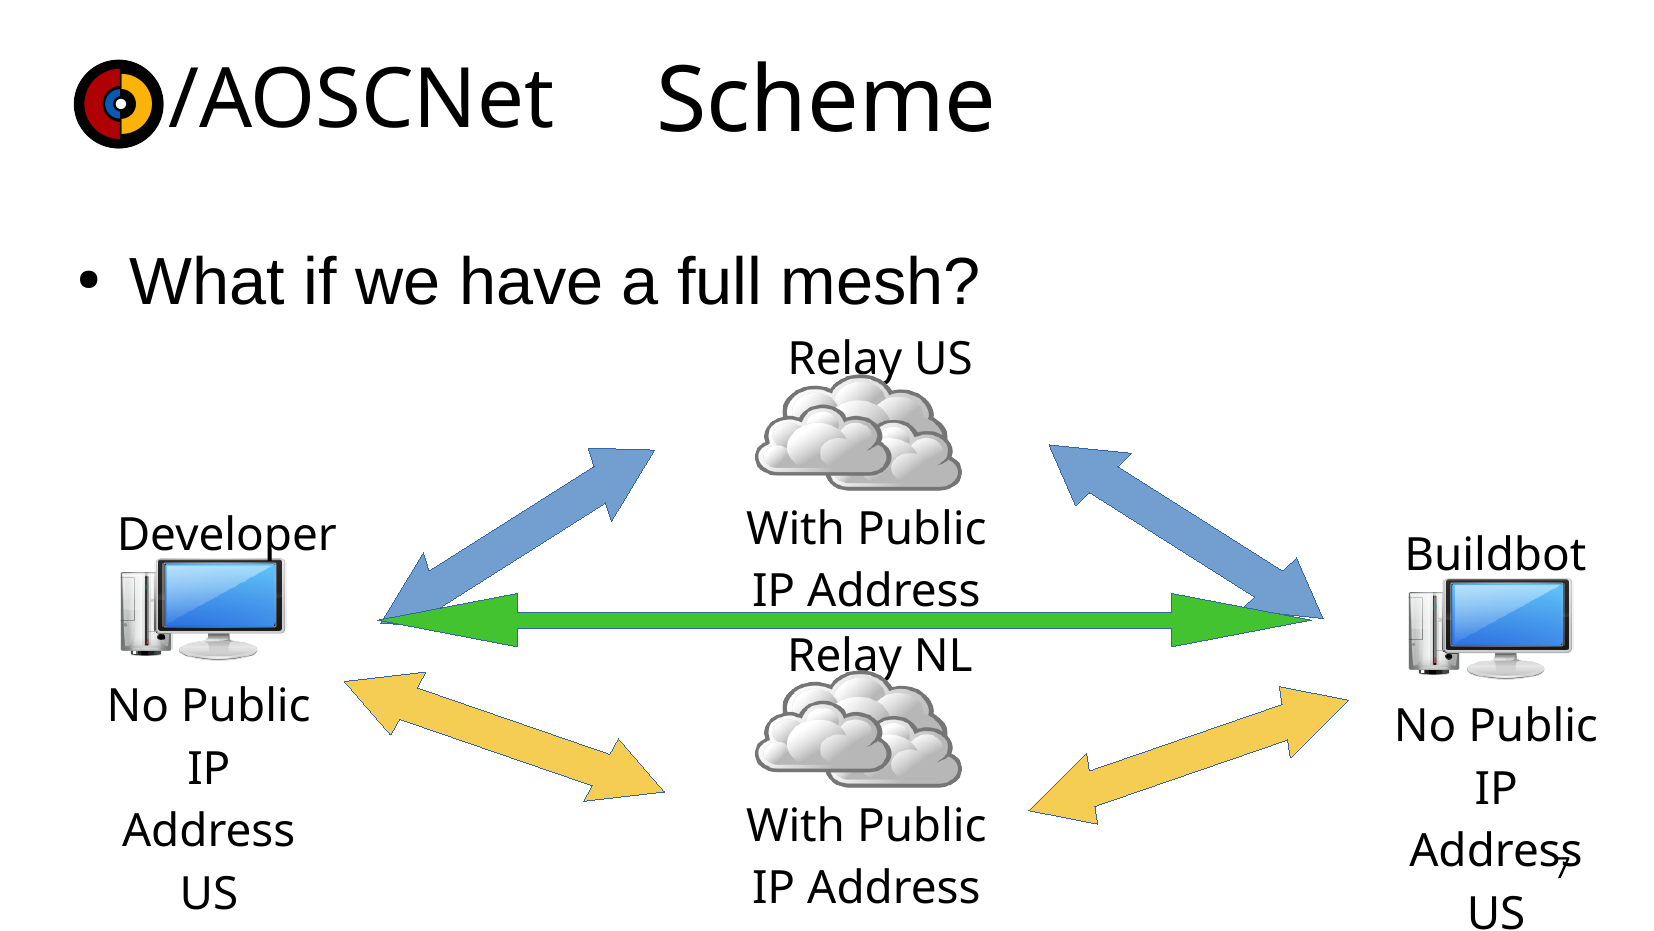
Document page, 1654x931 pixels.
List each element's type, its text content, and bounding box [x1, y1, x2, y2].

picture [744, 670, 998, 802]
text_box [1028, 686, 1349, 825]
picture [1408, 587, 1574, 685]
text_box With Public IP Address [708, 784, 1025, 915]
picture [120, 567, 287, 665]
text_box [377, 444, 1324, 647]
text_box Relay NL [750, 629, 1010, 687]
text_box Relay US [750, 317, 1010, 391]
text_box [344, 672, 665, 802]
title Scheme [59, 41, 153, 151]
text_box Buildbot [1389, 513, 1642, 587]
list What if we have a full mesh? [59, 243, 1595, 328]
text_box No Public IP Address US [1370, 685, 1623, 873]
text_box /AOSCNet [153, 28, 697, 163]
text_box No Public IP Address US [82, 665, 335, 853]
picture [744, 373, 998, 505]
text_box Developer [102, 493, 355, 567]
title Scheme [697, 41, 1595, 151]
text_box With Public IP Address [708, 487, 1025, 612]
